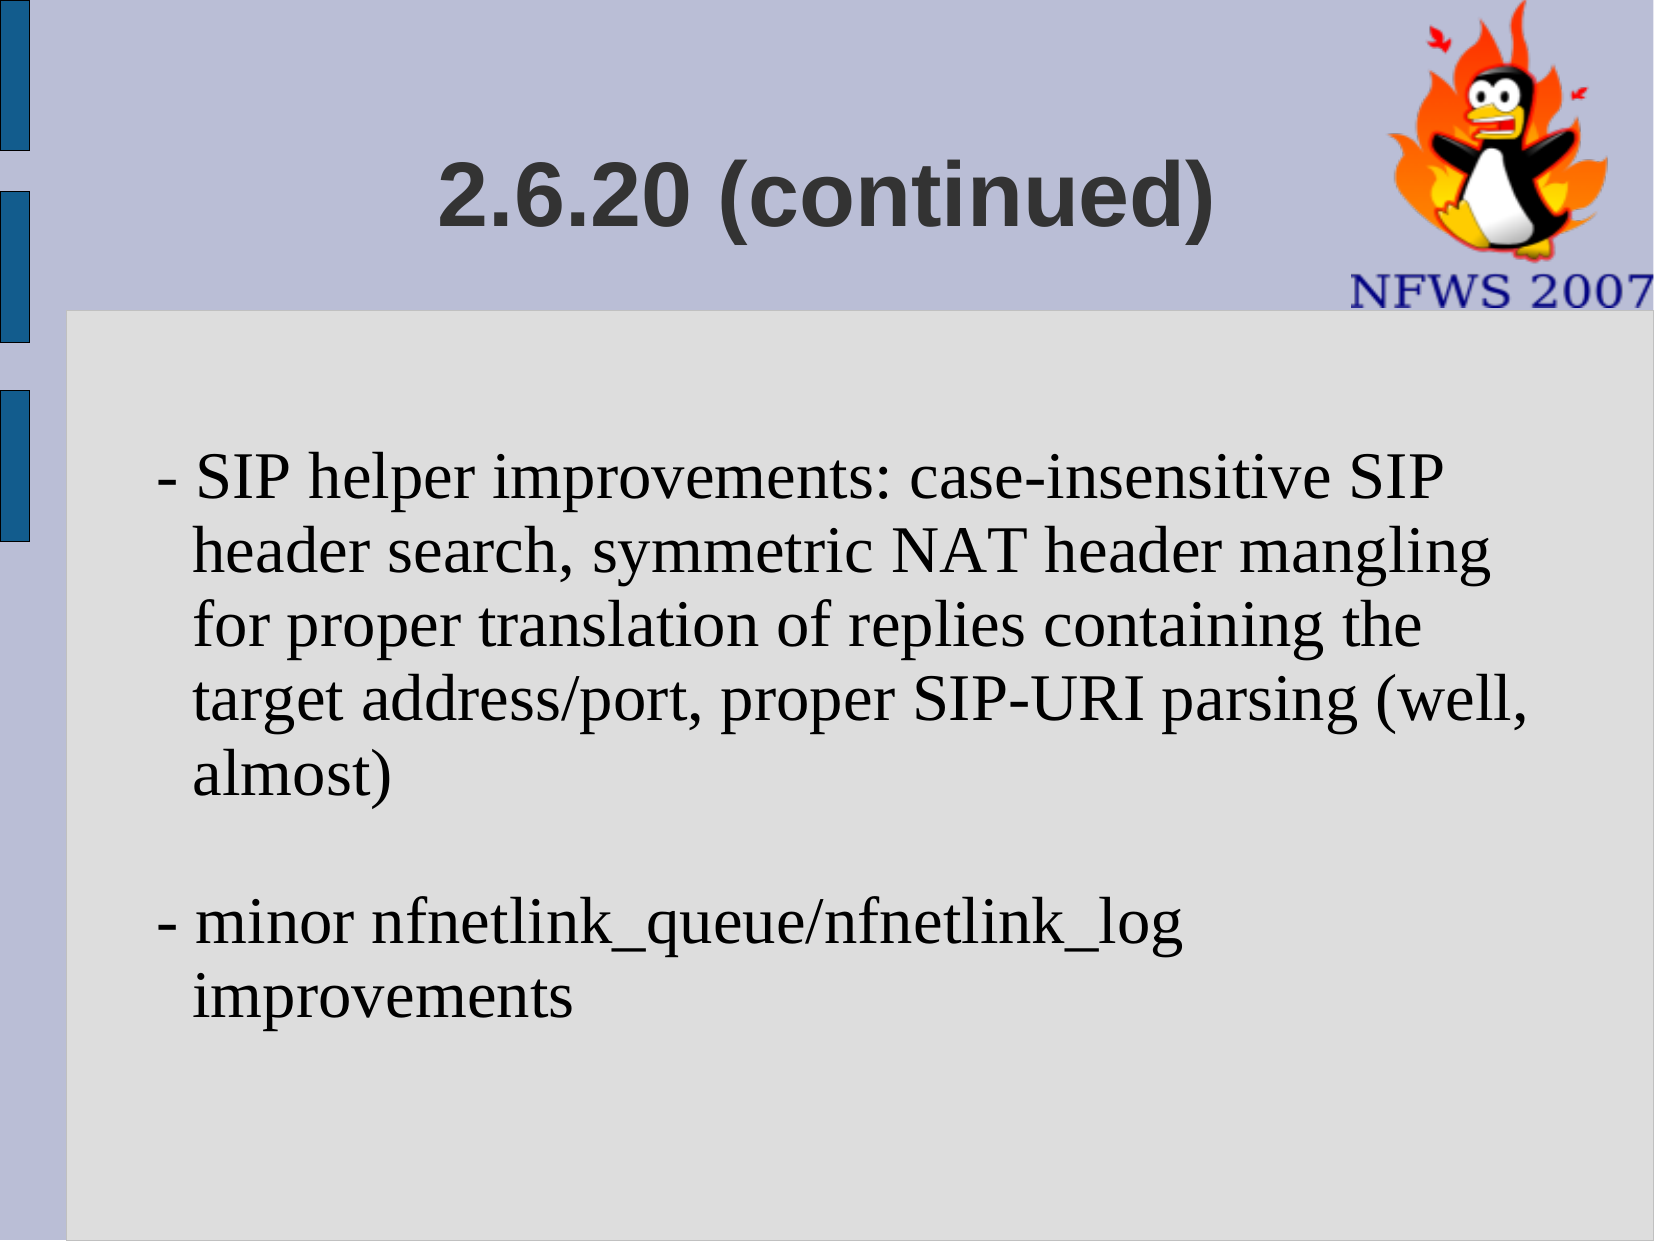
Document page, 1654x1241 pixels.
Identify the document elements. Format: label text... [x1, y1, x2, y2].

picture [1351, 0, 1654, 308]
subtitle - SIP helper improvements: case-insensitive SIP header search, symmetric NAT header mangling for proper translation of replies containing the target address/port, proper SIP-URI parsing (well, almost) - minor nfnetlink_queue/nfnetlink_log improvements [121, 352, 1534, 1119]
title 2.6.20 (continued) [121, 98, 1351, 291]
